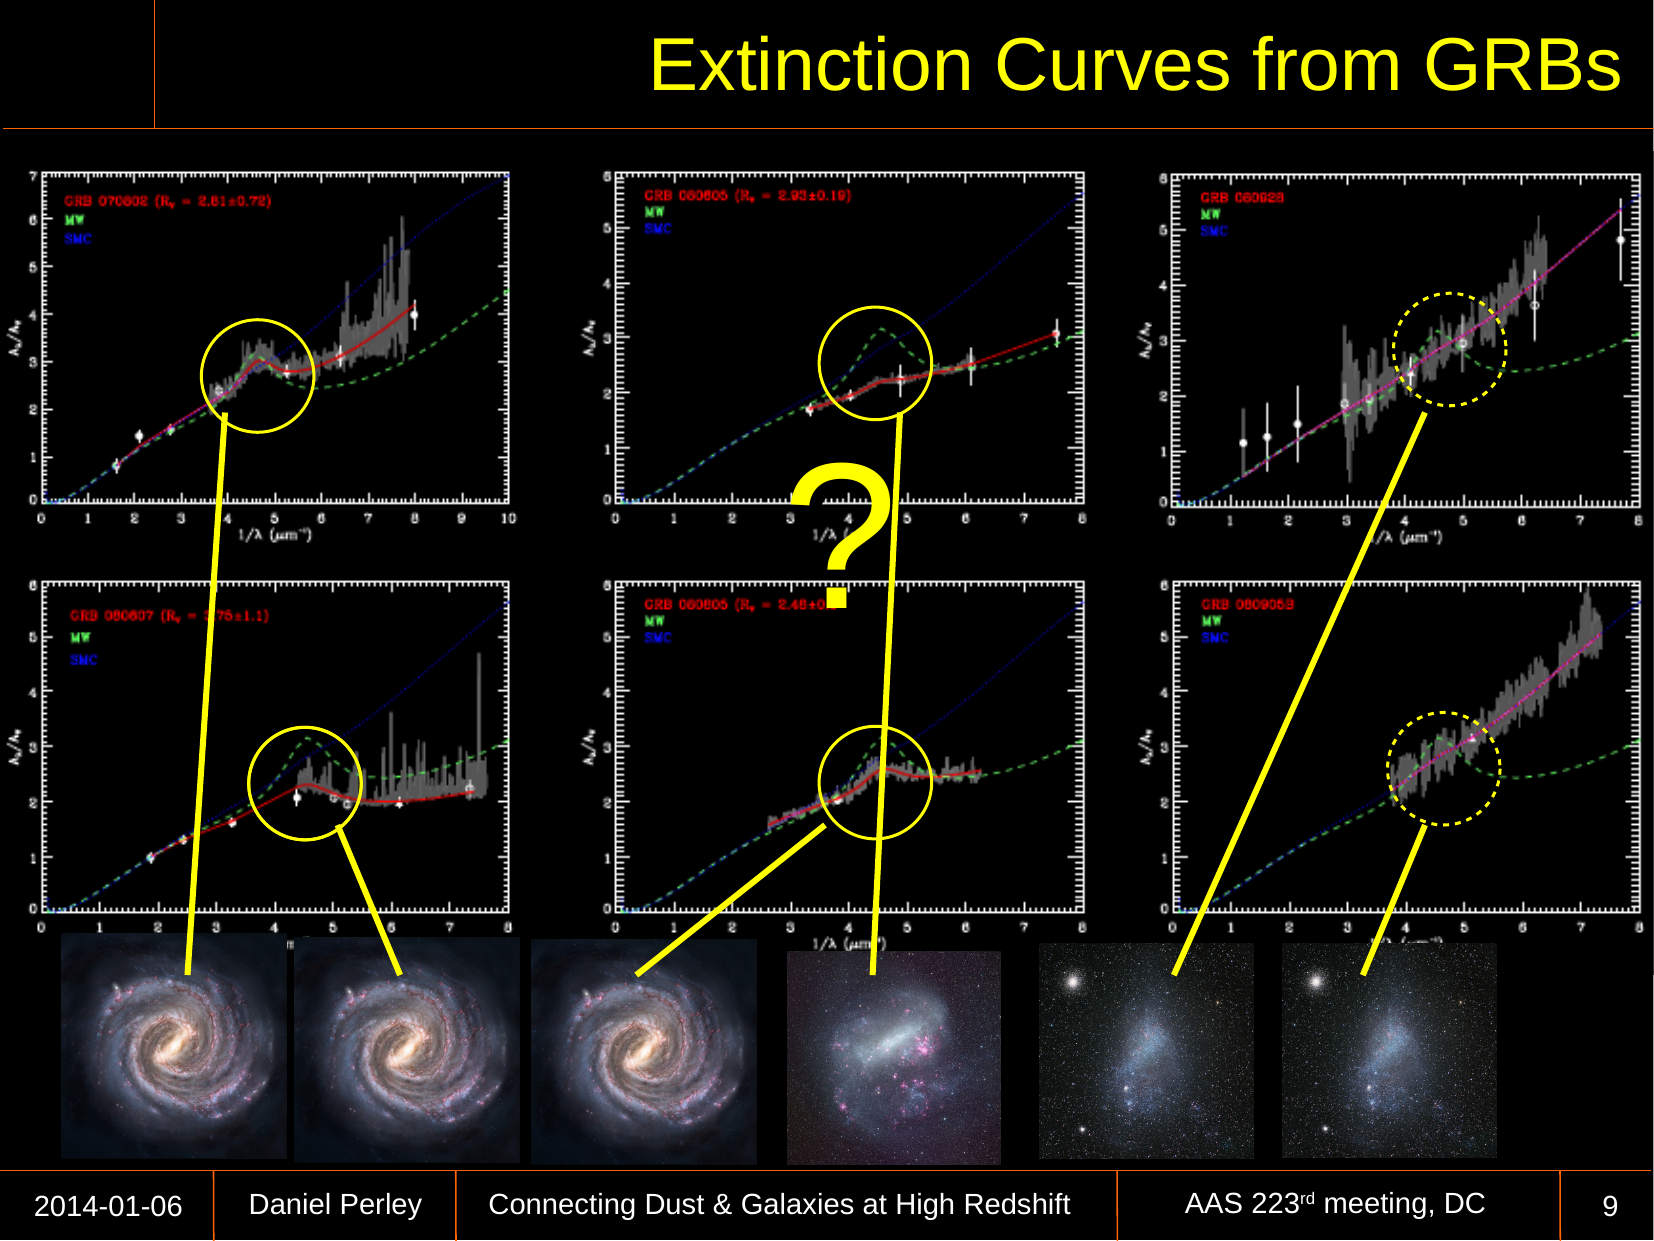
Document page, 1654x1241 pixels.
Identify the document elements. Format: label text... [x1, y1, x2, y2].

text_box ? [767, 412, 896, 661]
title Extinction Curves from GRBs [187, 21, 1624, 108]
picture [0, 151, 1654, 1165]
text_box ? [853, 412, 896, 418]
text_box ? [891, 412, 918, 661]
